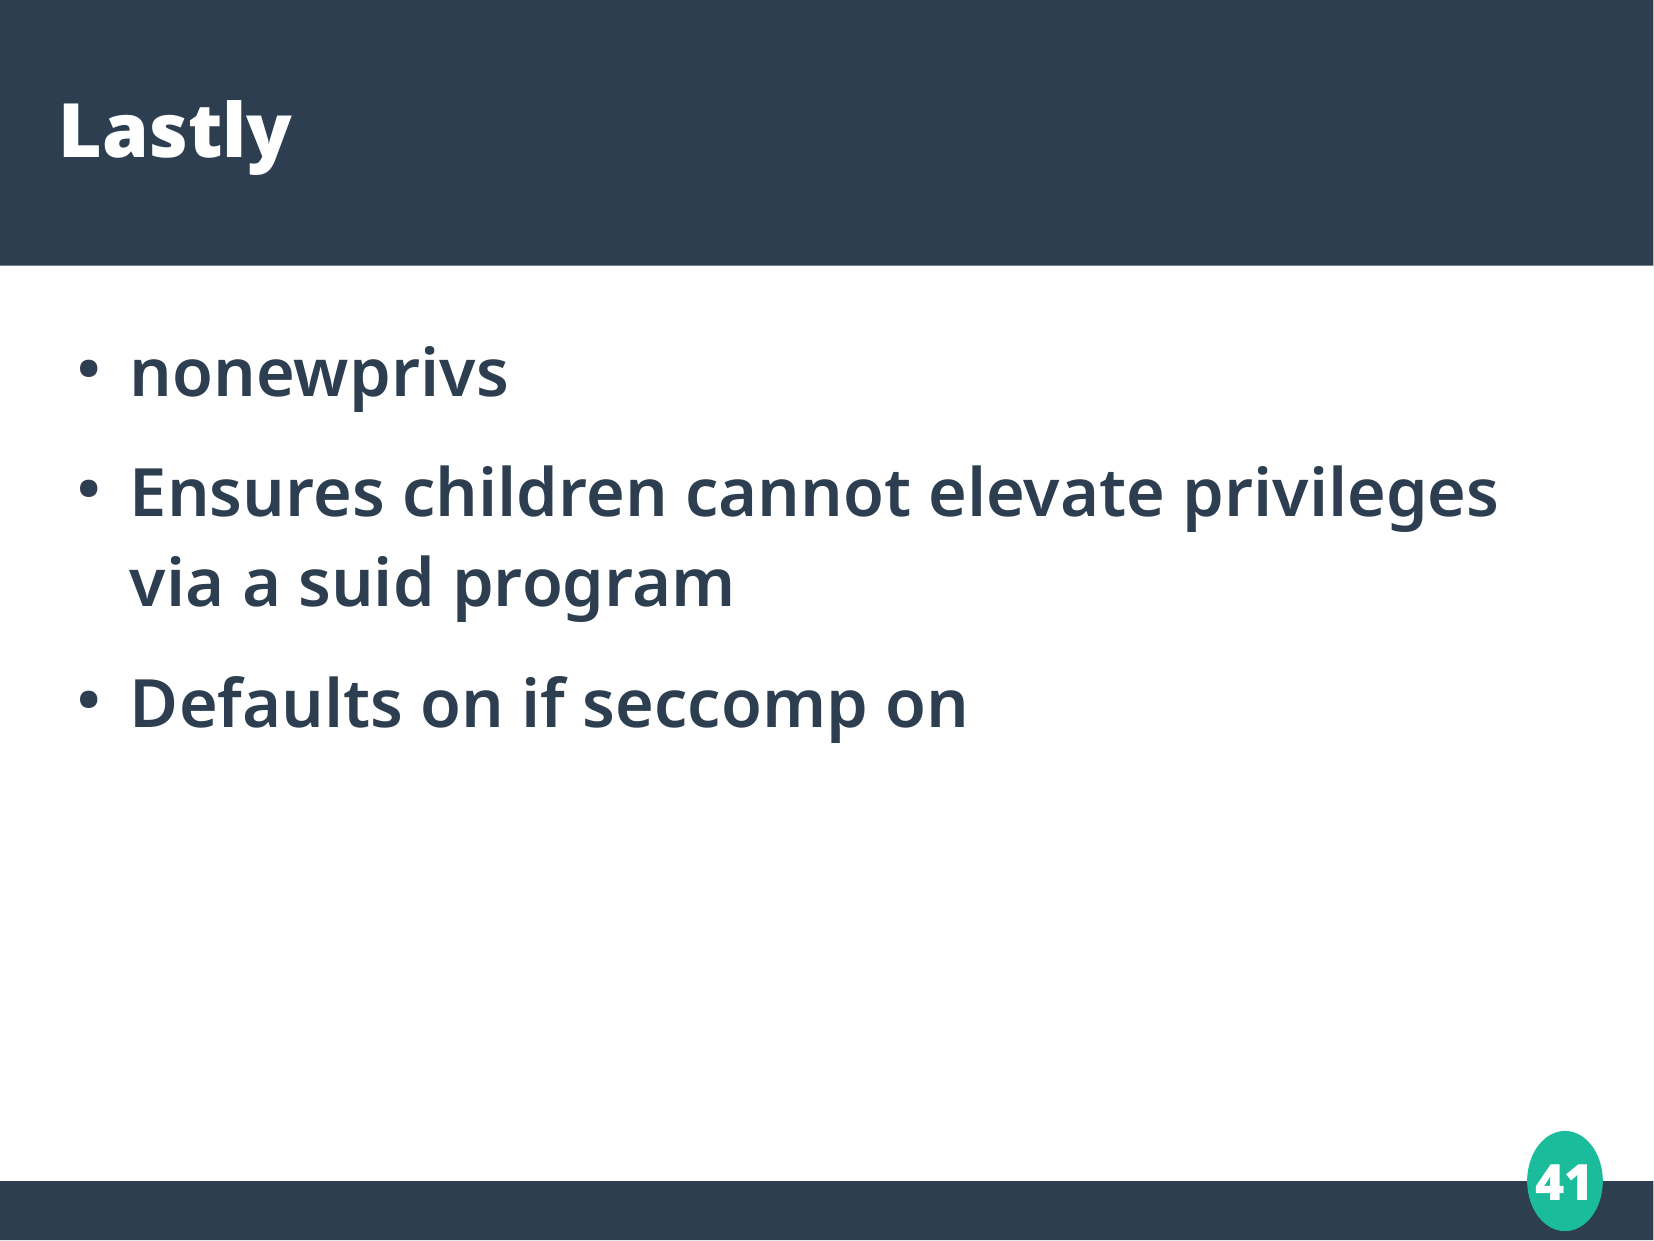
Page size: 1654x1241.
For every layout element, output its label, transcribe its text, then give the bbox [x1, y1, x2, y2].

list nonewprivs Ensures children cannot elevate privileges via a suid program Defaults on if seccomp on [59, 324, 1595, 1152]
title Lastly [59, 49, 1595, 207]
